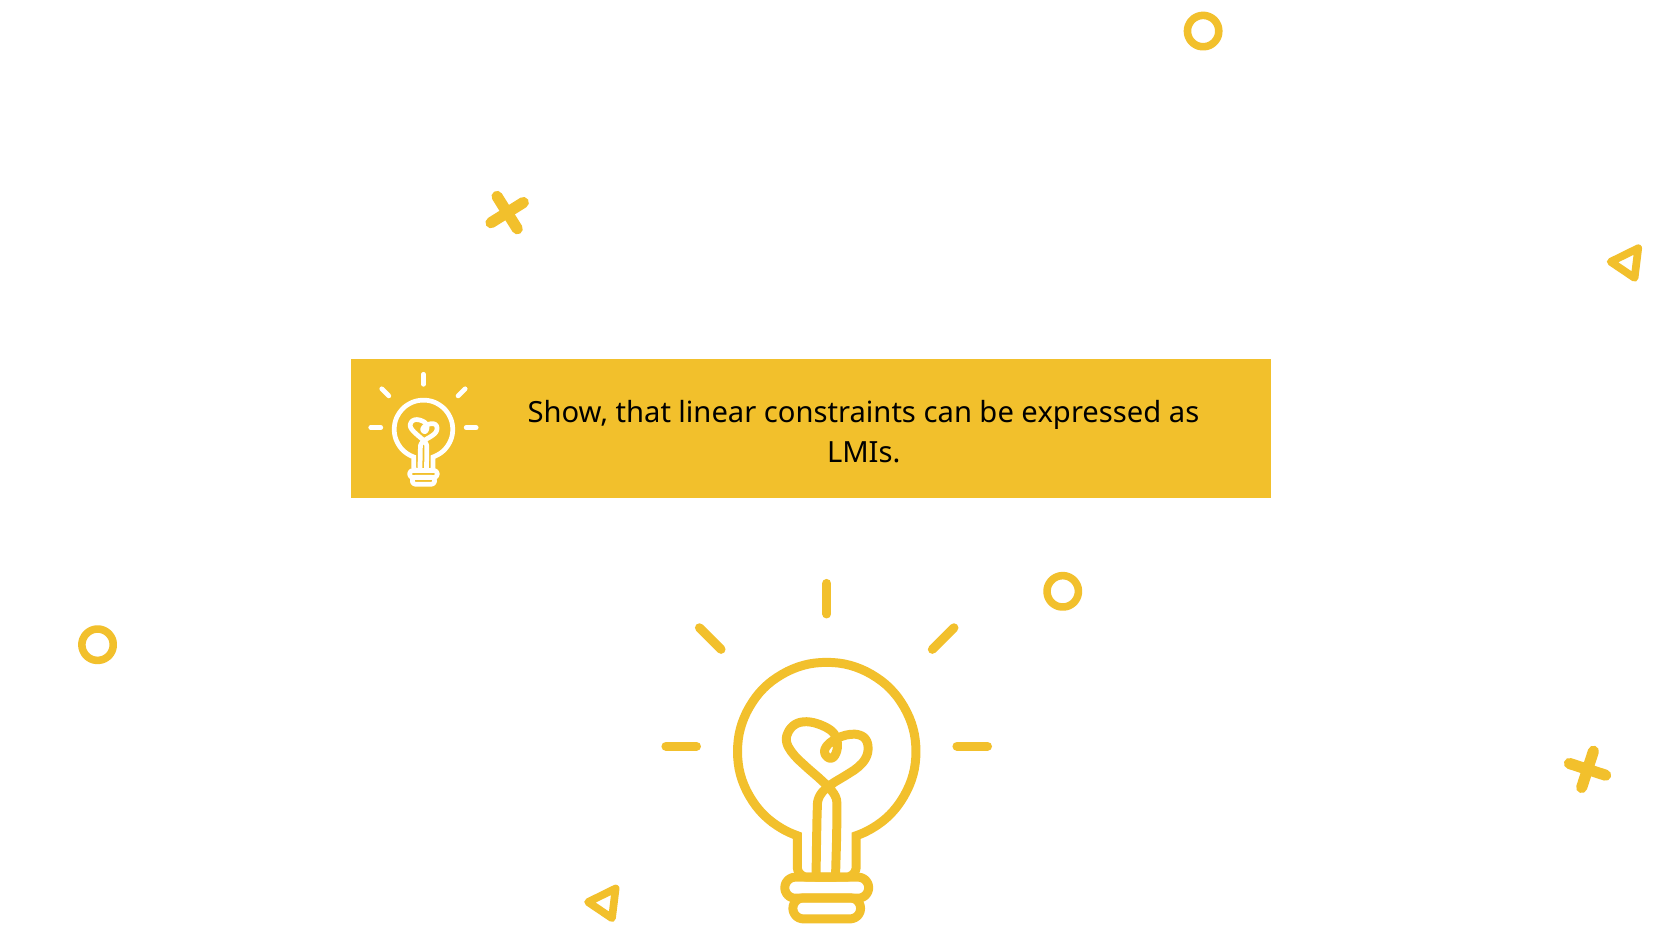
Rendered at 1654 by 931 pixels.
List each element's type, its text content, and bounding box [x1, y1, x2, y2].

text_box Show, that linear constraints can be expressed as LMIs. [487, 339, 1241, 523]
